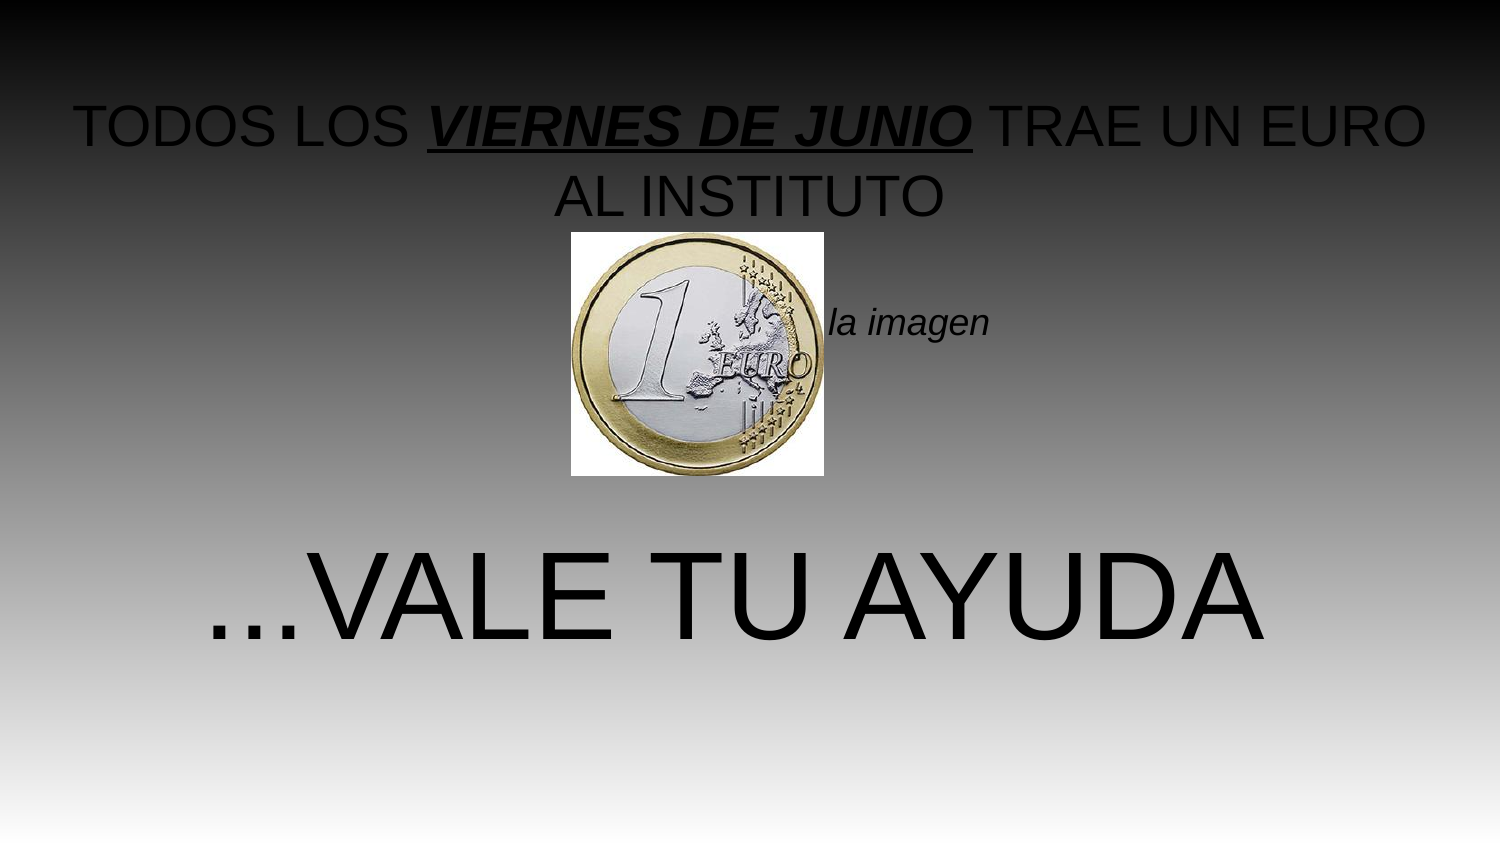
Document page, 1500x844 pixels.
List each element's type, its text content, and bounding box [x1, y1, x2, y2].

title TODOS LOS VIERNES DE JUNIO TRAE UN EURO AL INSTITUTO Haz clic en la imagen [51, 72, 1449, 223]
picture [571, 232, 824, 476]
list ...VALE TU AYUDA [34, 499, 1433, 729]
